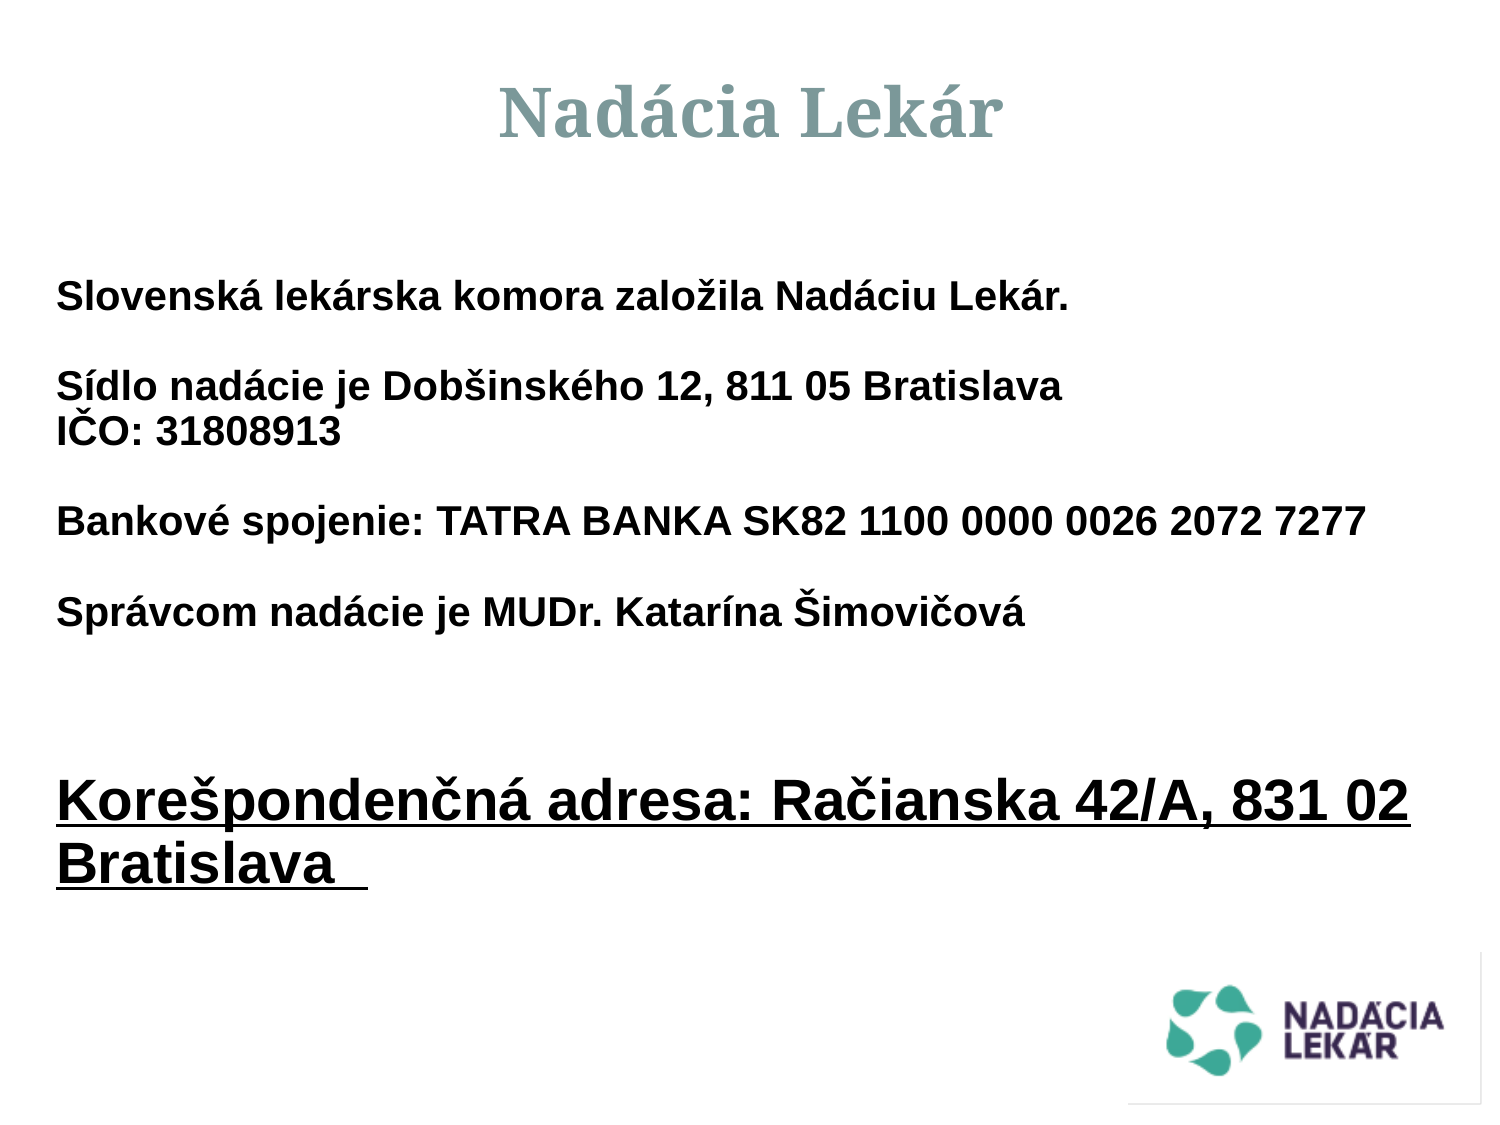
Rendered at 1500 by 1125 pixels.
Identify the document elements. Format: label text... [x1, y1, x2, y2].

title Nadácia Lekár [54, 70, 1450, 191]
picture [1128, 952, 1483, 1106]
list Slovenská lekárska komora založila Nadáciu Lekár. Sídlo nadácie je Dobšinského 12, 811 05 Bratislava IČO: 31808913 Bankové spojenie: TATRA BANKA SK82 1100 0000 0026 2072 7277 Správcom nadácie je MUDr. Katarína Šimovičová Korešpondenčná adresa: Račianska 42/A, 831 02 Bratislava [41, 267, 1437, 1018]
